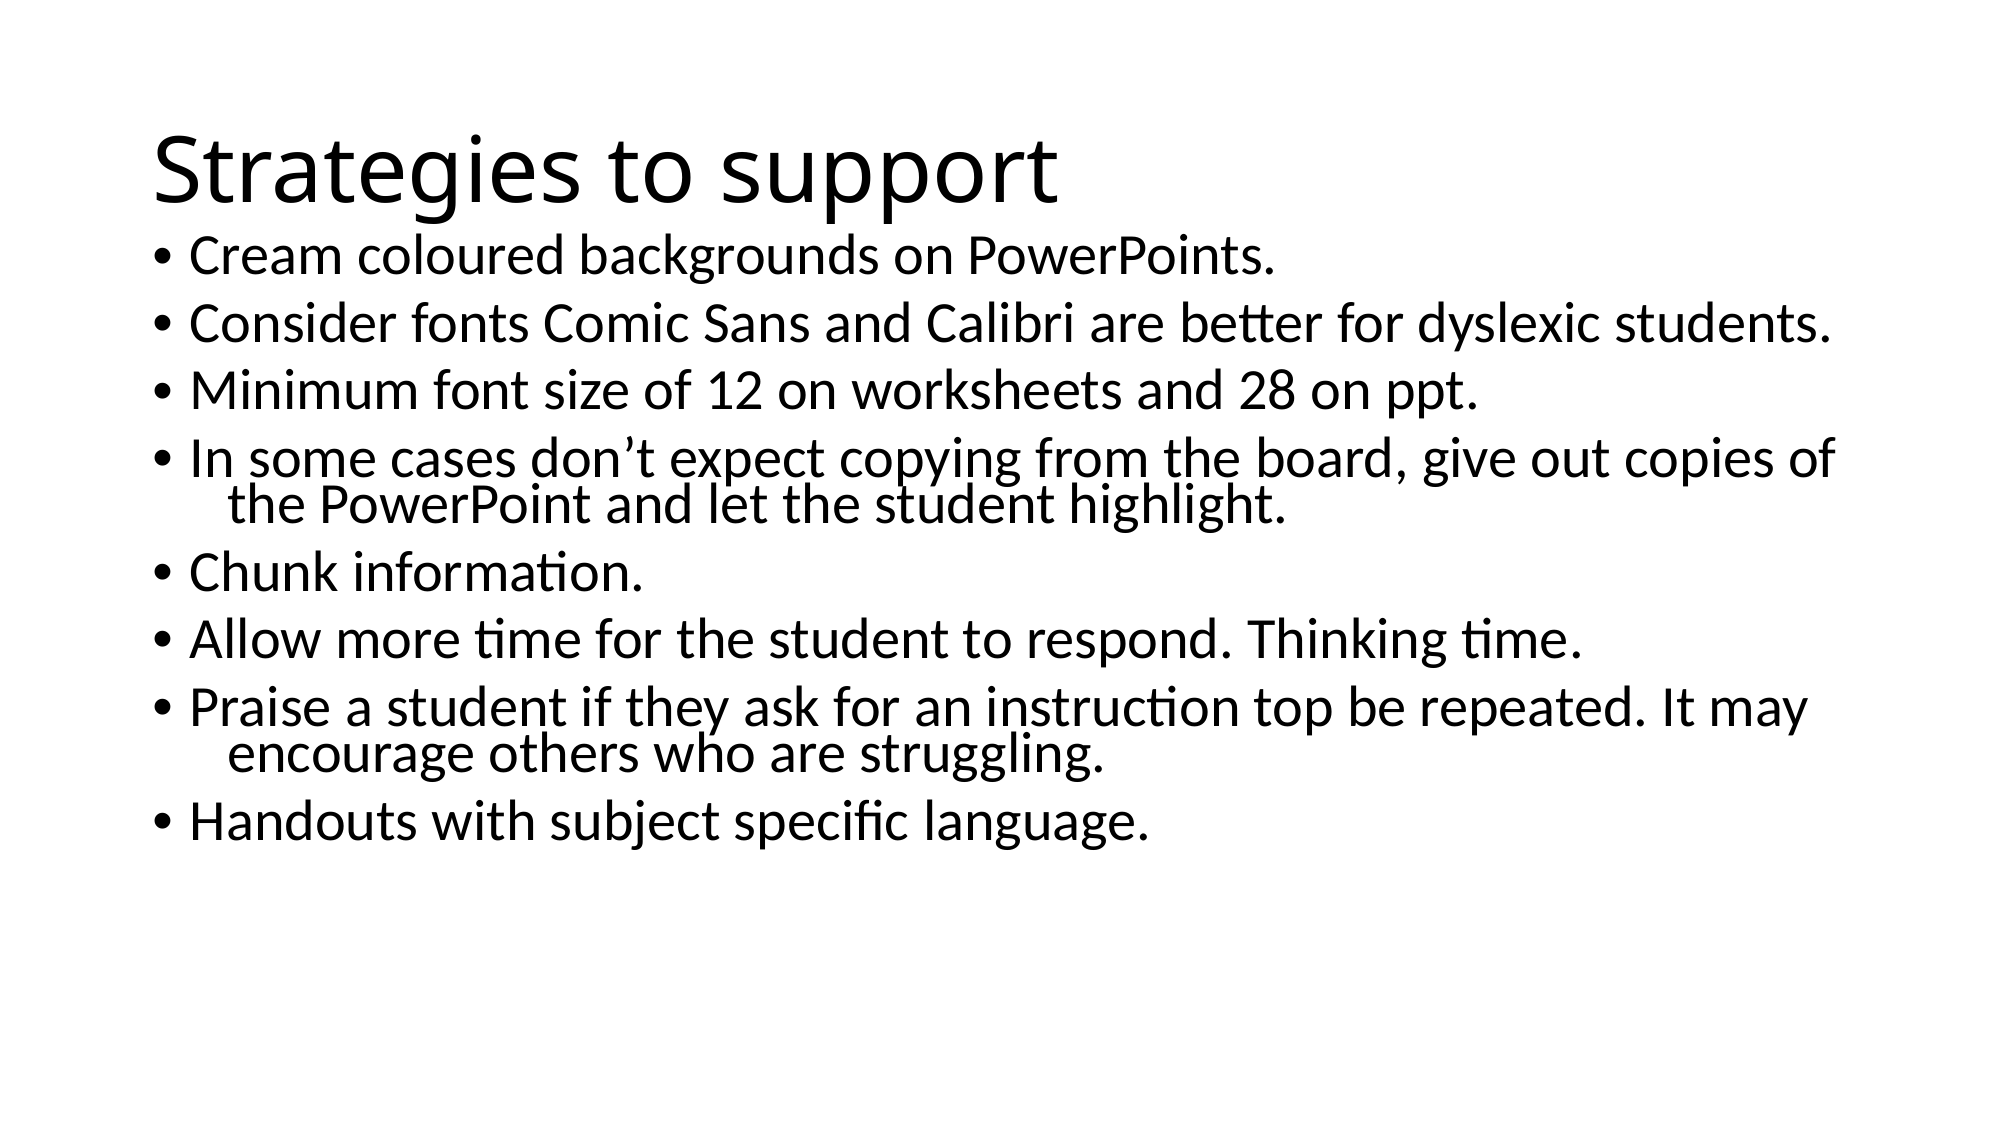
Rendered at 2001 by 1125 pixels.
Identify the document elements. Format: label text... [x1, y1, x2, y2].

list Cream coloured backgrounds on PowerPoints. Consider fonts Comic Sans and Calibri are better for dyslexic students. Minimum font size of 12 on worksheets and 28 on ppt. In some cases don’t expect copying from the board, give out copies of the PowerPoint and let the student highlight. Chunk information. Allow more time for the student to respond. Thinking time. Praise a student if they ask for an instruction top be repeated. It may encourage others who are struggling. Handouts with subject specific language. [137, 230, 1863, 1014]
title Strategies to support [137, 59, 1863, 230]
